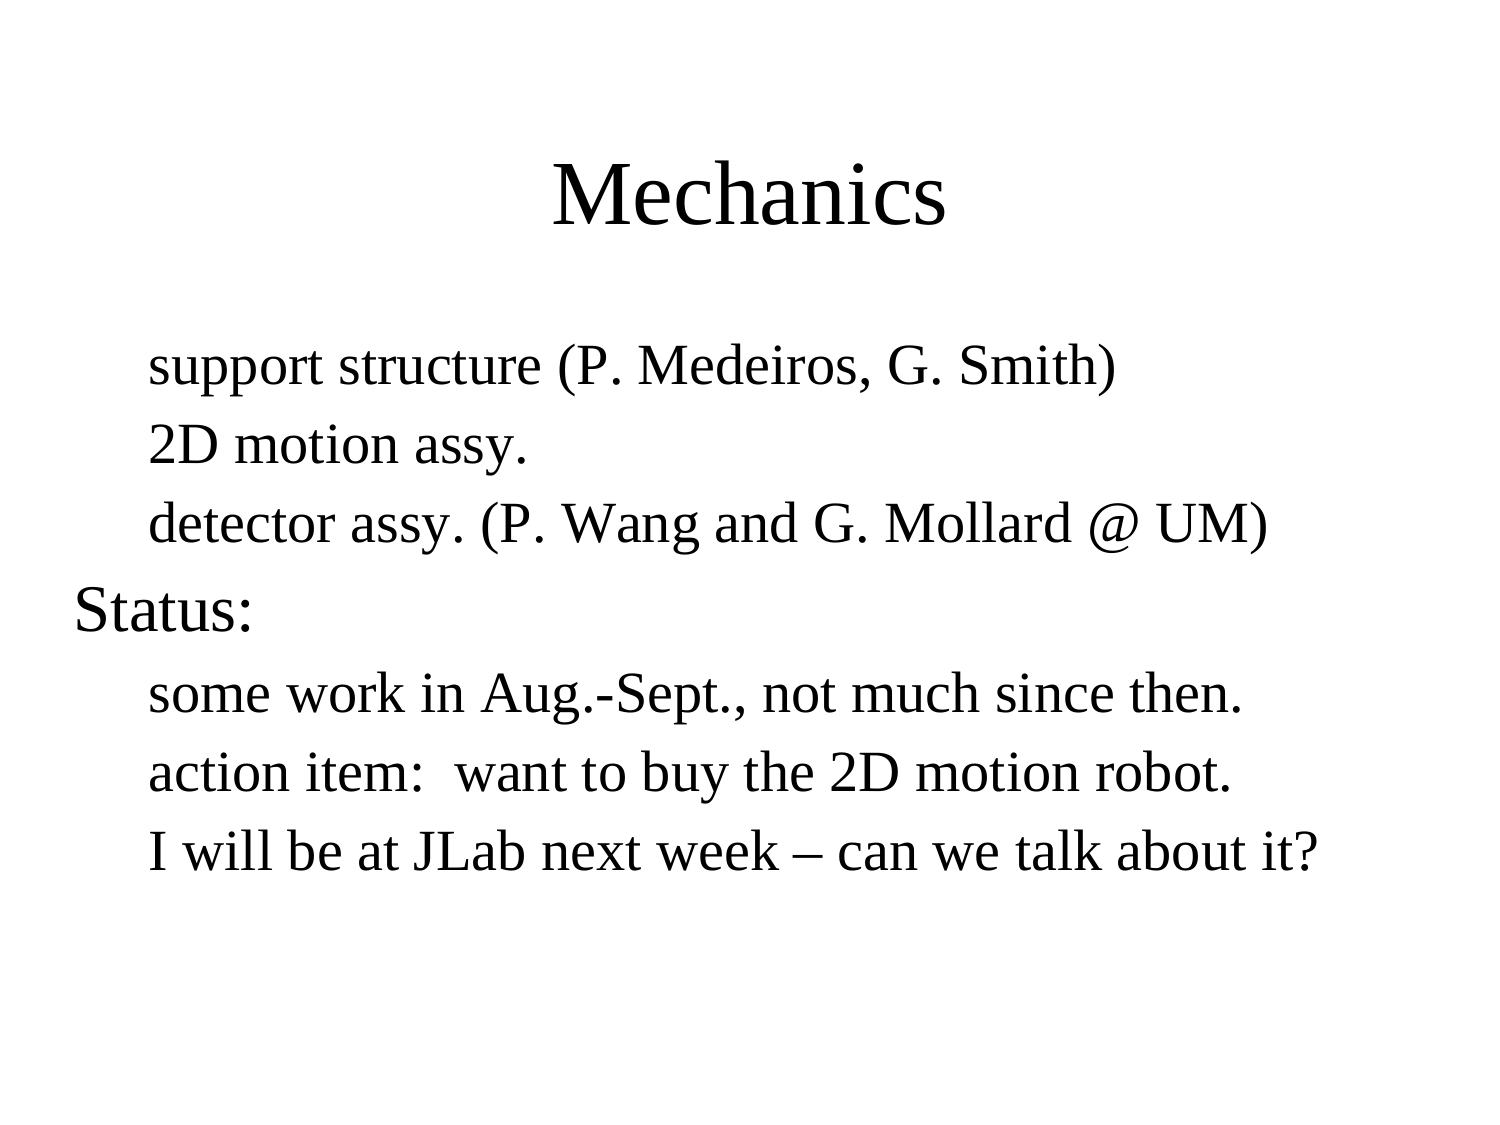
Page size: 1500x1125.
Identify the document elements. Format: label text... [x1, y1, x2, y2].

list support structure (P. Medeiros, G. Smith) 2D motion assy. detector assy. (P. Wang and G. Mollard @ UM) Status: some work in Aug.-Sept., not much since then. action item: want to buy the 2D motion robot. I will be at JLab next week – can we talk about it? [59, 324, 1447, 1001]
title Mechanics [112, 99, 1388, 288]
